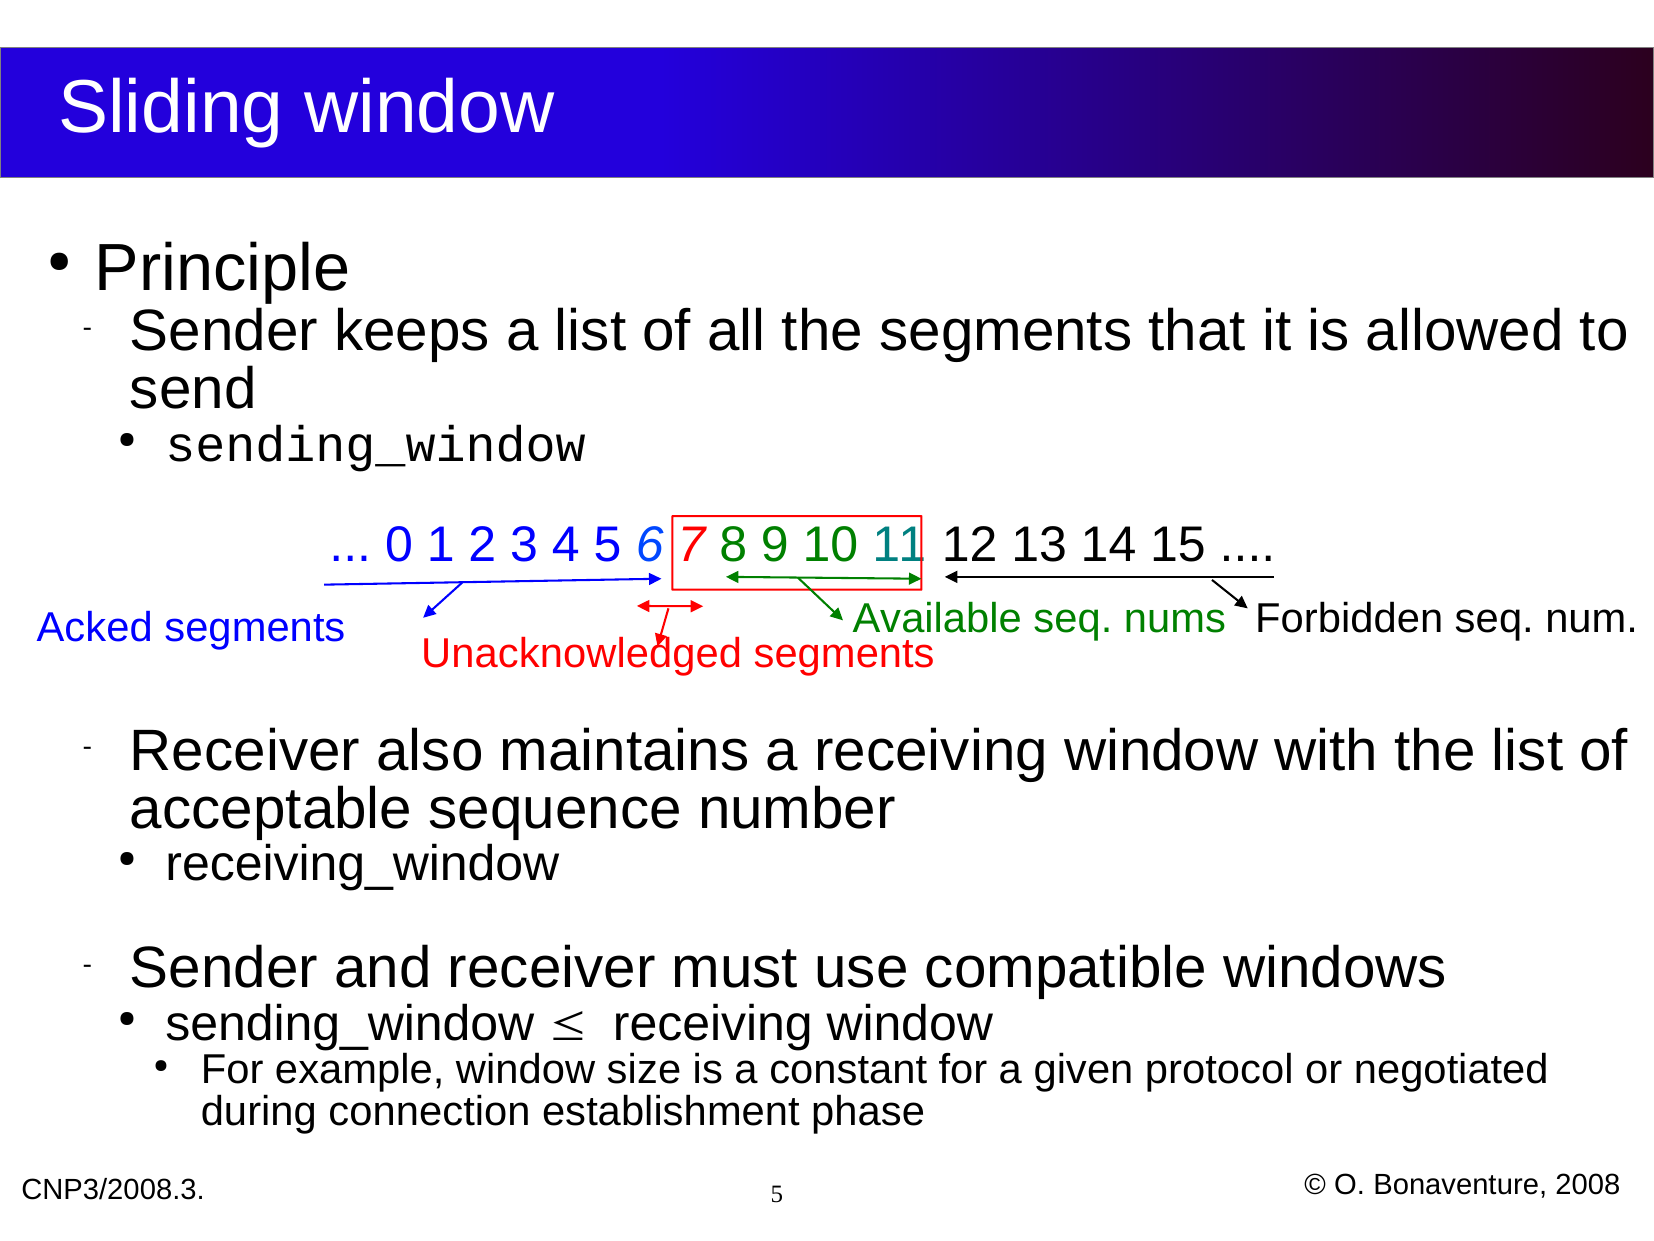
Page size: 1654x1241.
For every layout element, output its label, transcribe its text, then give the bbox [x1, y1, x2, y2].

title Sliding window [10, 0, 1000, 219]
list Principle Sender keeps a list of all the segments that it is allowed to send sending_window Receiver also maintains a receiving window with the list of acceptable sequence number receiving_window Sender and receiver must use compatible windows sending_window ≤receiving window For example, window size is a constant for a given protocol or negotiated during connection establishment phase [47, 236, 1654, 1241]
text_box ... 0 1 2 3 4 5 6 7 8 9 10 11 12 13 14 15 .... [923, 520, 1277, 572]
text_box ... 0 1 2 3 4 5 6 7 8 9 10 11 12 13 14 15 .... [674, 520, 920, 572]
text_box Forbidden seq. num. [1255, 598, 1639, 641]
text_box Unacknowledged segments [421, 634, 936, 677]
text_box Acked segments [36, 608, 346, 651]
text_box Available seq. nums [852, 598, 1227, 641]
text_box CNP3/2008.3. [21, 1176, 47, 1212]
text_box ... 0 1 2 3 4 5 6 7 8 9 10 11 12 13 14 15 .... [329, 520, 671, 572]
